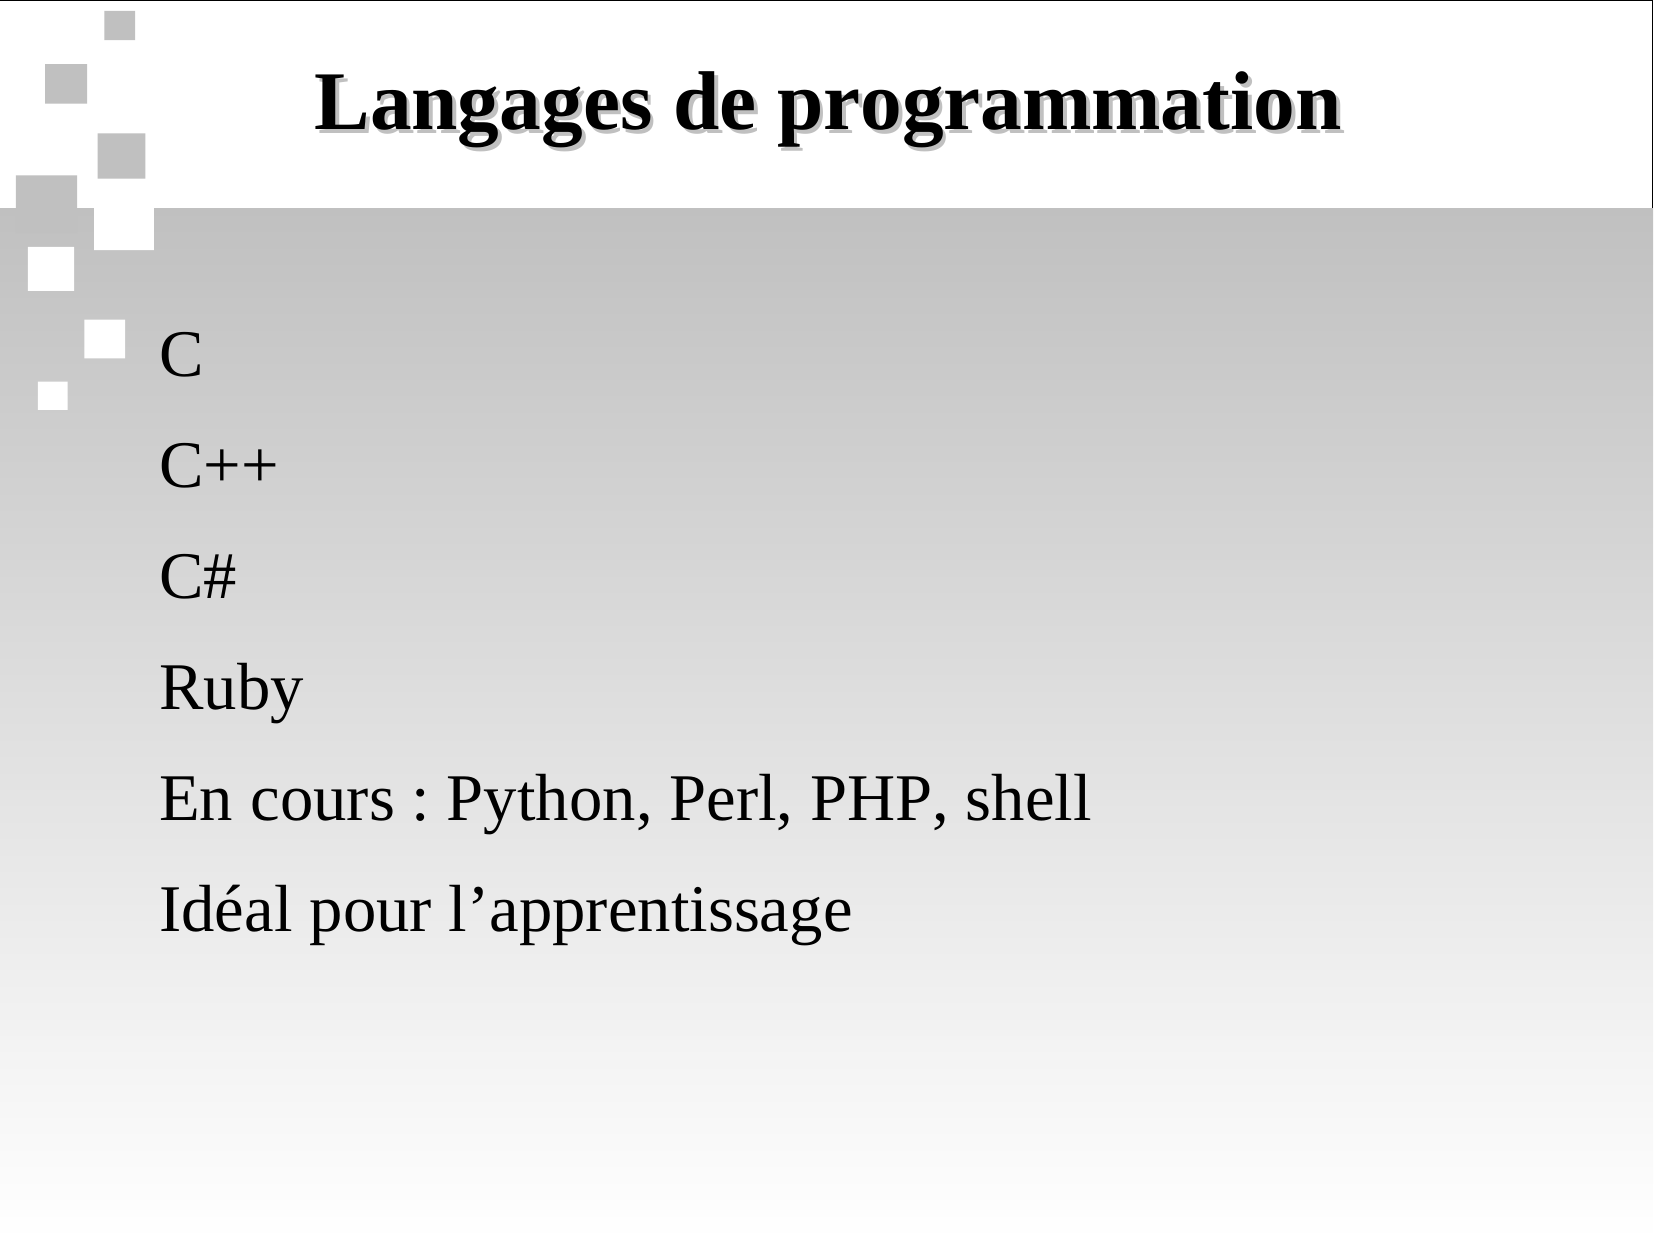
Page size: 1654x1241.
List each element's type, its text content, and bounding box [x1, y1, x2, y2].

list C C++ C# Ruby En cours : Python, Perl, PHP, shell Idéal pour l’apprentissage [141, 279, 1532, 1183]
title Langages de programmation [90, 0, 1567, 204]
